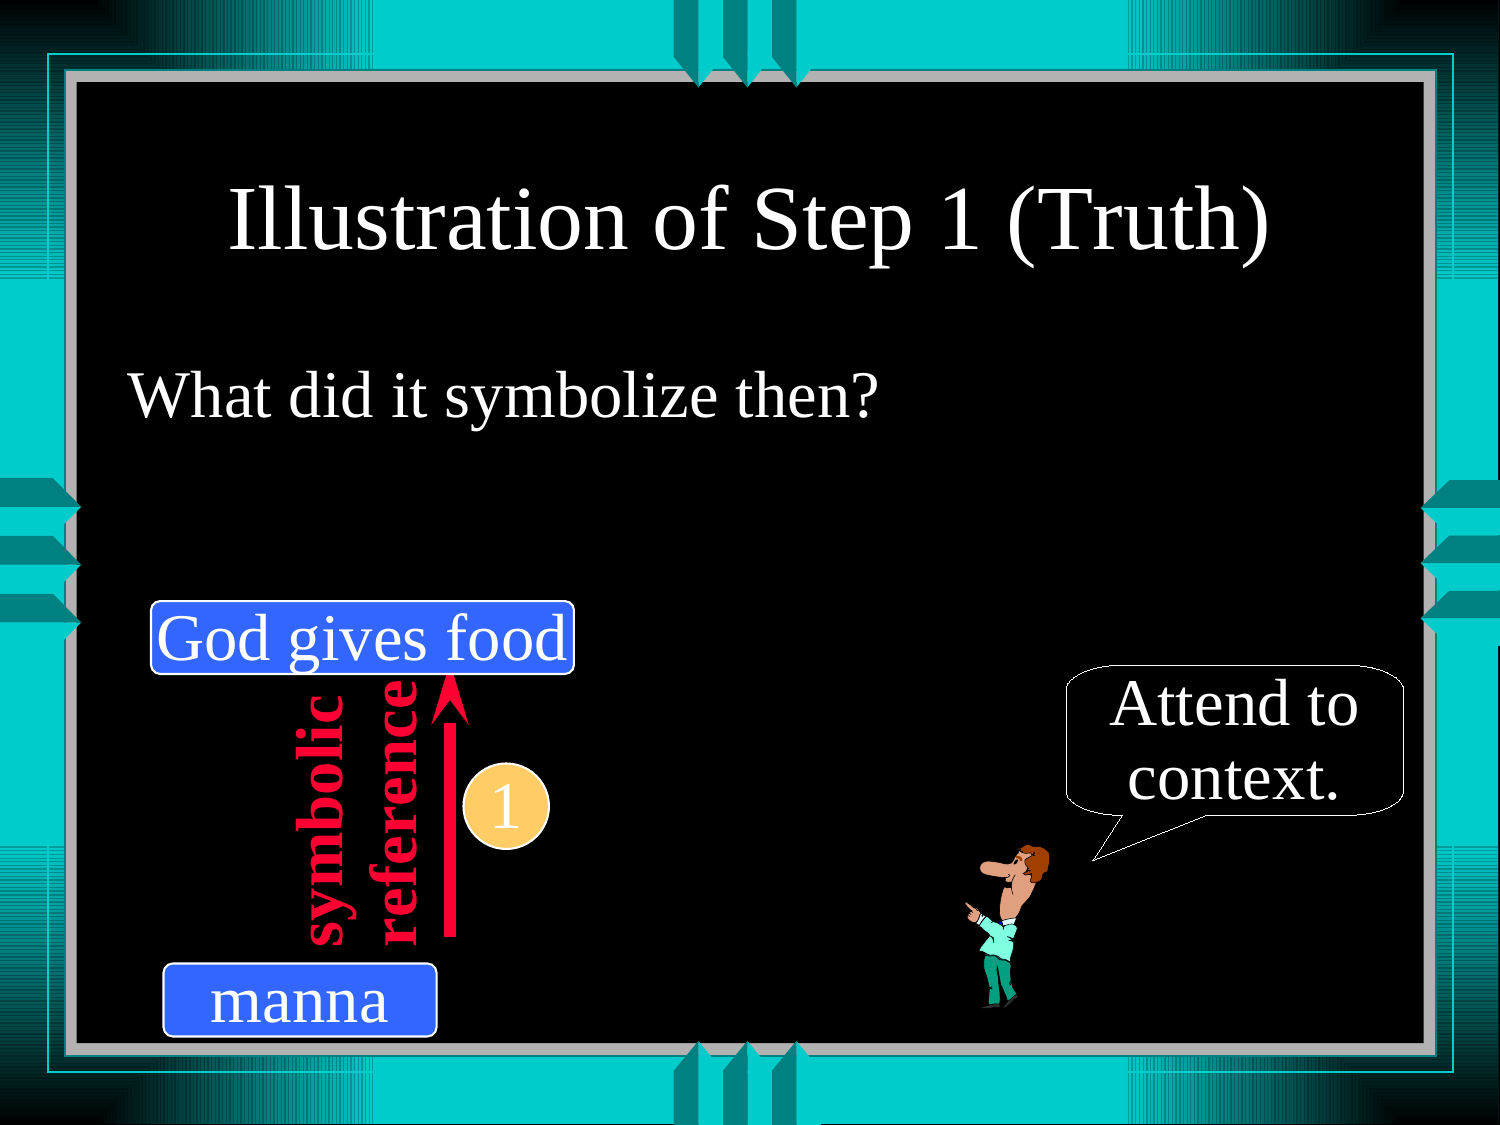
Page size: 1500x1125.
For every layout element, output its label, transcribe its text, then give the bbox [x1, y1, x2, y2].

text_box 1 [463, 763, 549, 849]
chart [964, 843, 1051, 1010]
text_box God gives food [439, 601, 574, 674]
text_box symbolic reference [274, 487, 439, 963]
text_box Attend to context. [1066, 665, 1404, 861]
text_box God gives food [151, 601, 274, 674]
text_box manna [163, 963, 437, 1037]
list What did it symbolize then? [112, 350, 1388, 638]
title Illustration of Step 1 (Truth) [112, 124, 1388, 313]
